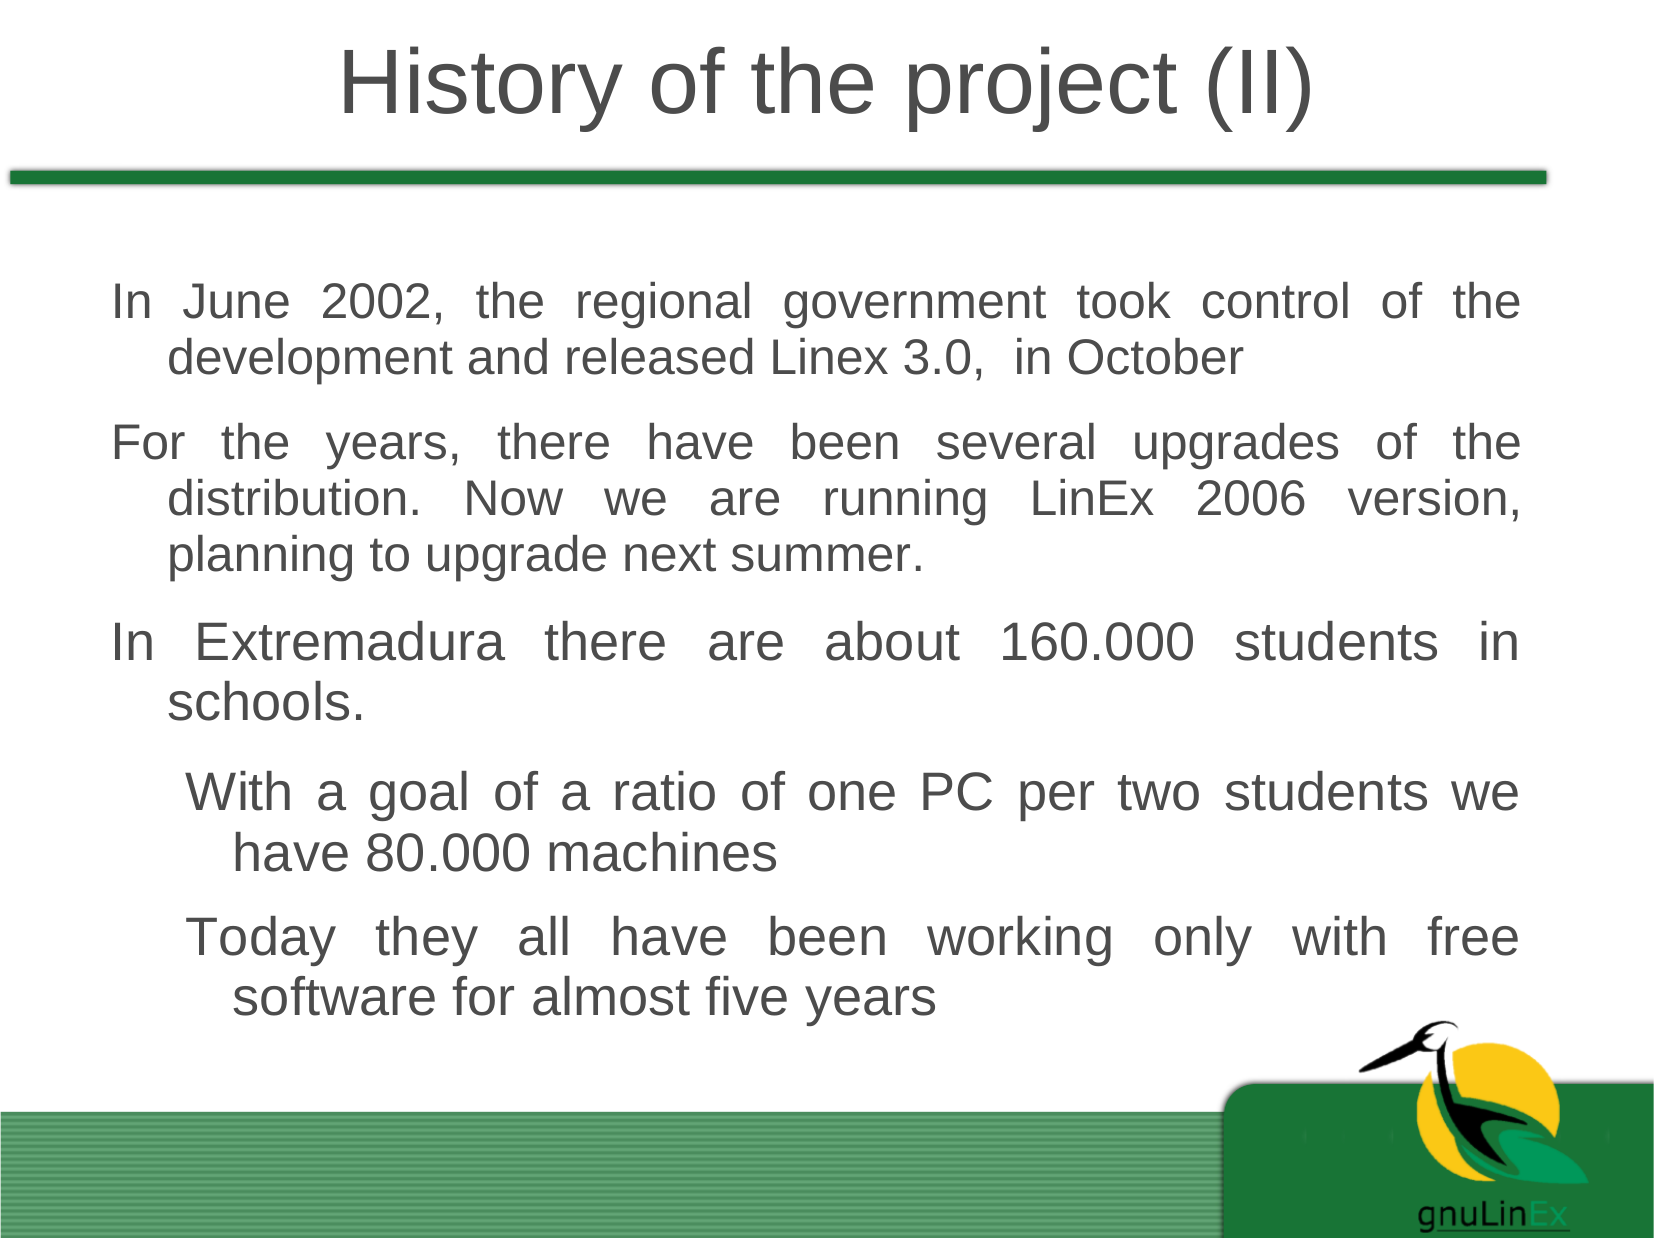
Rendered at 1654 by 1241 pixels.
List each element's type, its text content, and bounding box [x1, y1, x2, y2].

picture [0, 0, 1654, 1238]
list In June 2002, the regional government took control of the development and released Linex 3.0, in October For the years, there have been several upgrades of the distribution. Now we are running LinEx 2006 version, planning to upgrade next summer. In Extremadura there are about 160.000 students in schools. With a goal of a ratio of one PC per two students we have 80.000 machines Today they all have been working only with free software for almost five years [110, 273, 1523, 1100]
title History of the project (II) [121, 0, 1534, 164]
